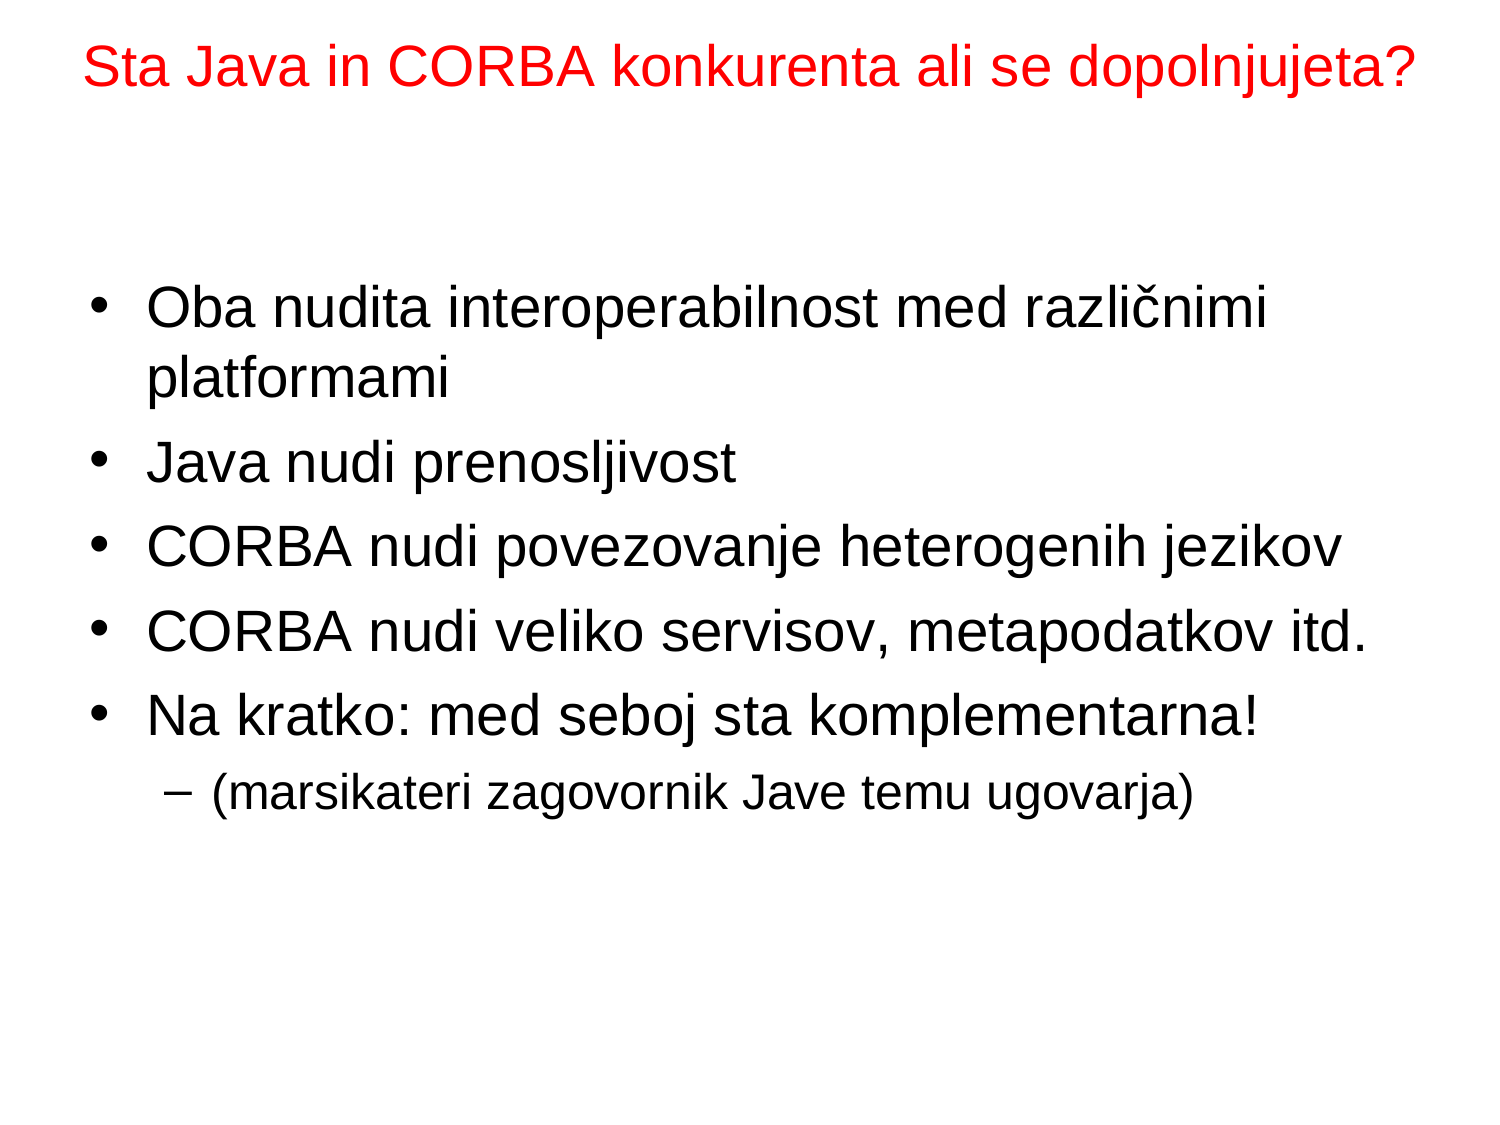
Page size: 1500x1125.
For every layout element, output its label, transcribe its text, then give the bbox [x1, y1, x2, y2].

list Oba nudita interoperabilnost med različnimi platformami Java nudi prenosljivost CORBA nudi povezovanje heterogenih jezikov CORBA nudi veliko servisov, metapodatkov itd. Na kratko: med seboj sta komplementarna! (marsikateri zagovornik Jave temu ugovarja) [75, 262, 1426, 1006]
title Sta Java in CORBA konkurenta ali se dopolnjujeta? [0, 0, 1500, 126]
